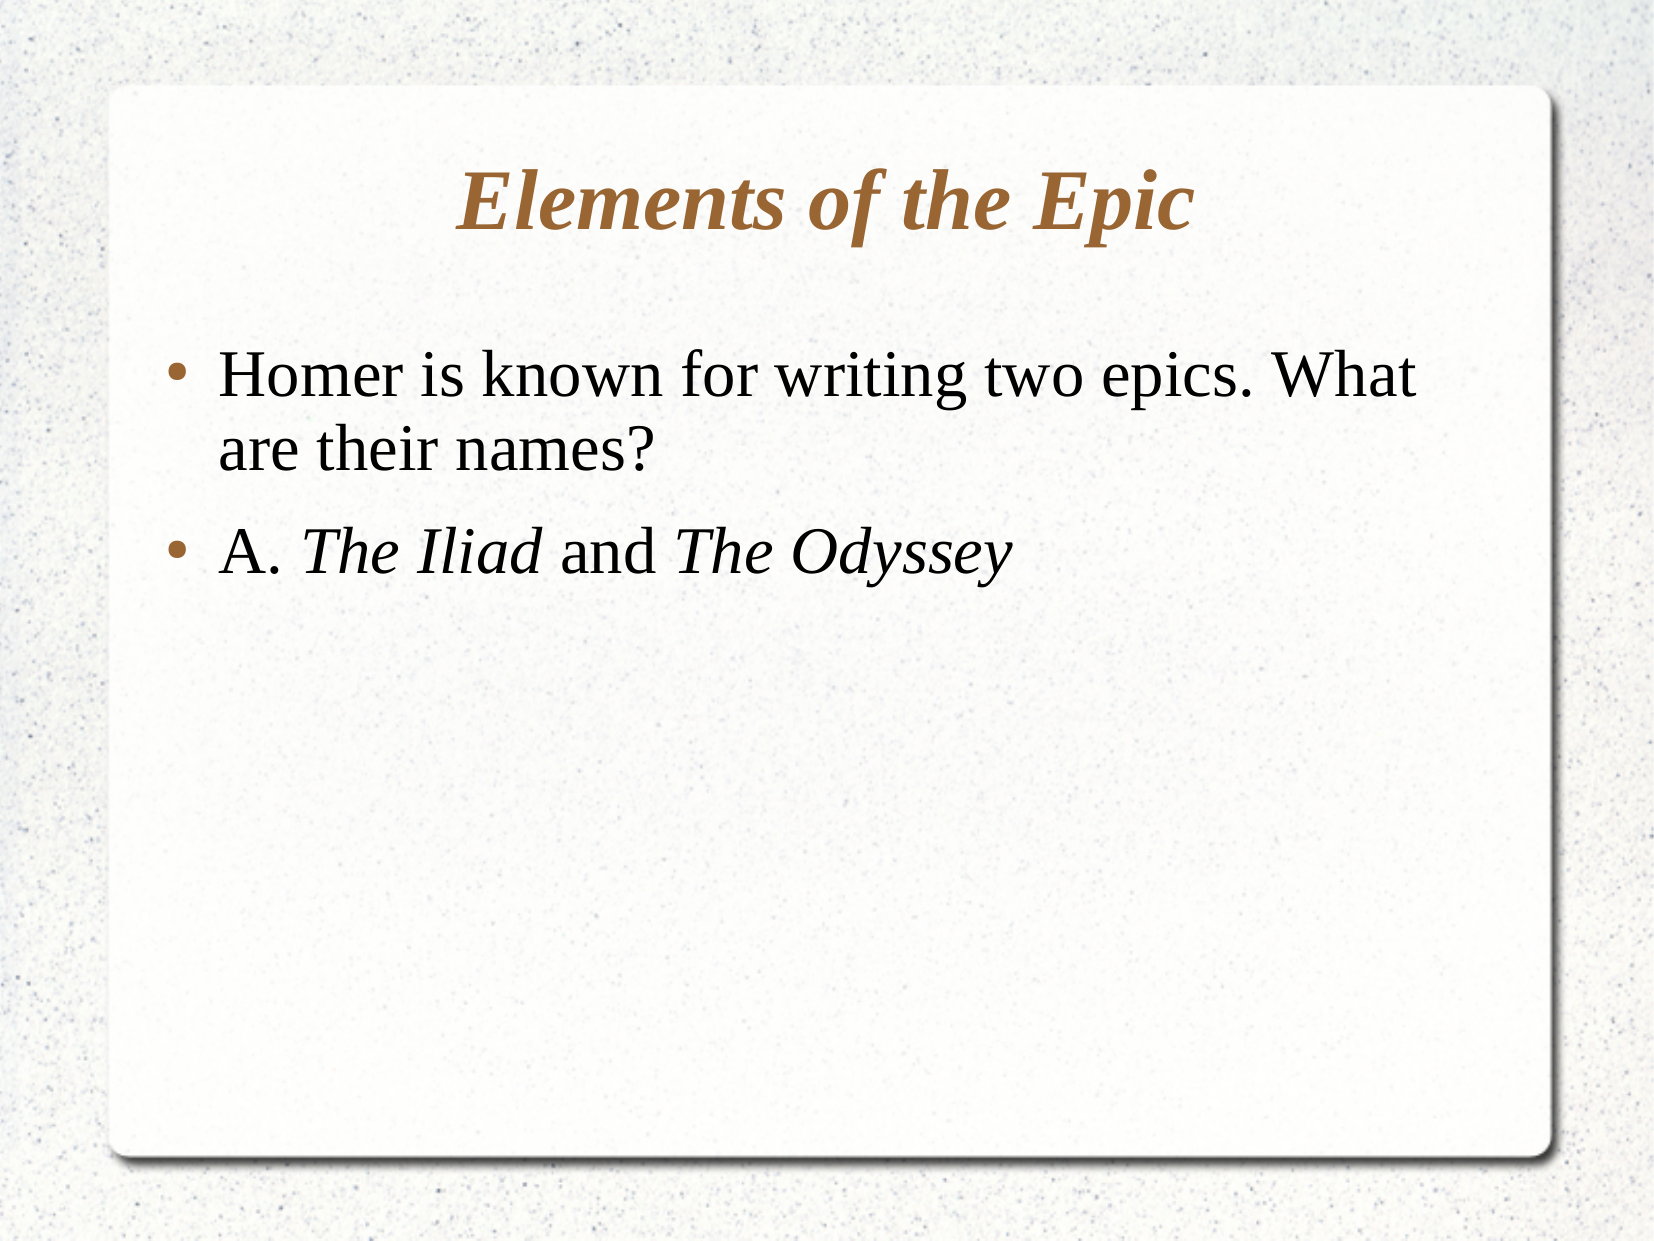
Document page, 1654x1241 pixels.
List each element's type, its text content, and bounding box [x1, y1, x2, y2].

title Elements of the Epic [118, 96, 1536, 304]
list Homer is known for writing two epics. What are their names? A. The Iliad and The Odyssey [147, 336, 1506, 987]
picture [0, 0, 1654, 1241]
